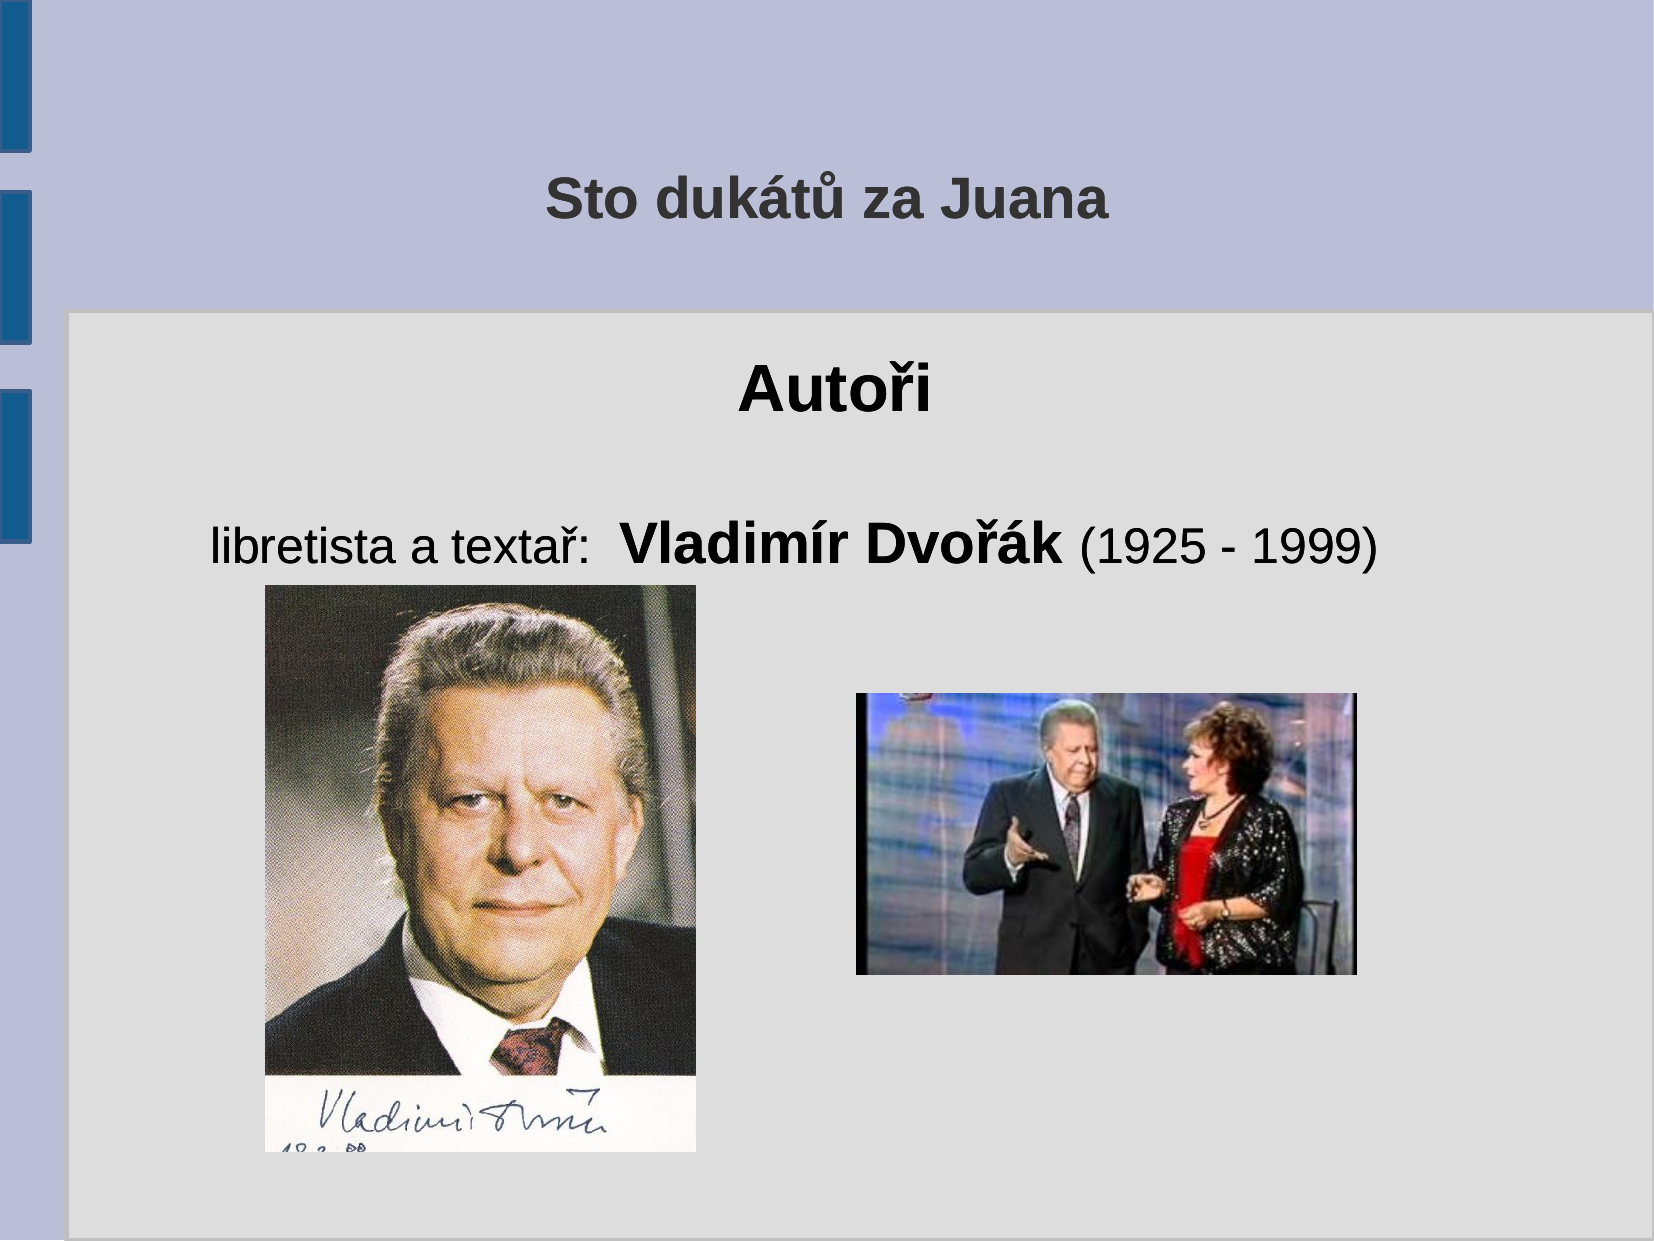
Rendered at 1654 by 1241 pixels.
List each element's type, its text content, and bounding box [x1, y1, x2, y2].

list Autoři libretista a textař: Vladimír Dvořák (1925 - 1999) [121, 344, 1534, 1127]
picture [856, 693, 1357, 975]
title Sto dukátů za Juana [121, 91, 1534, 299]
picture [265, 585, 696, 1152]
